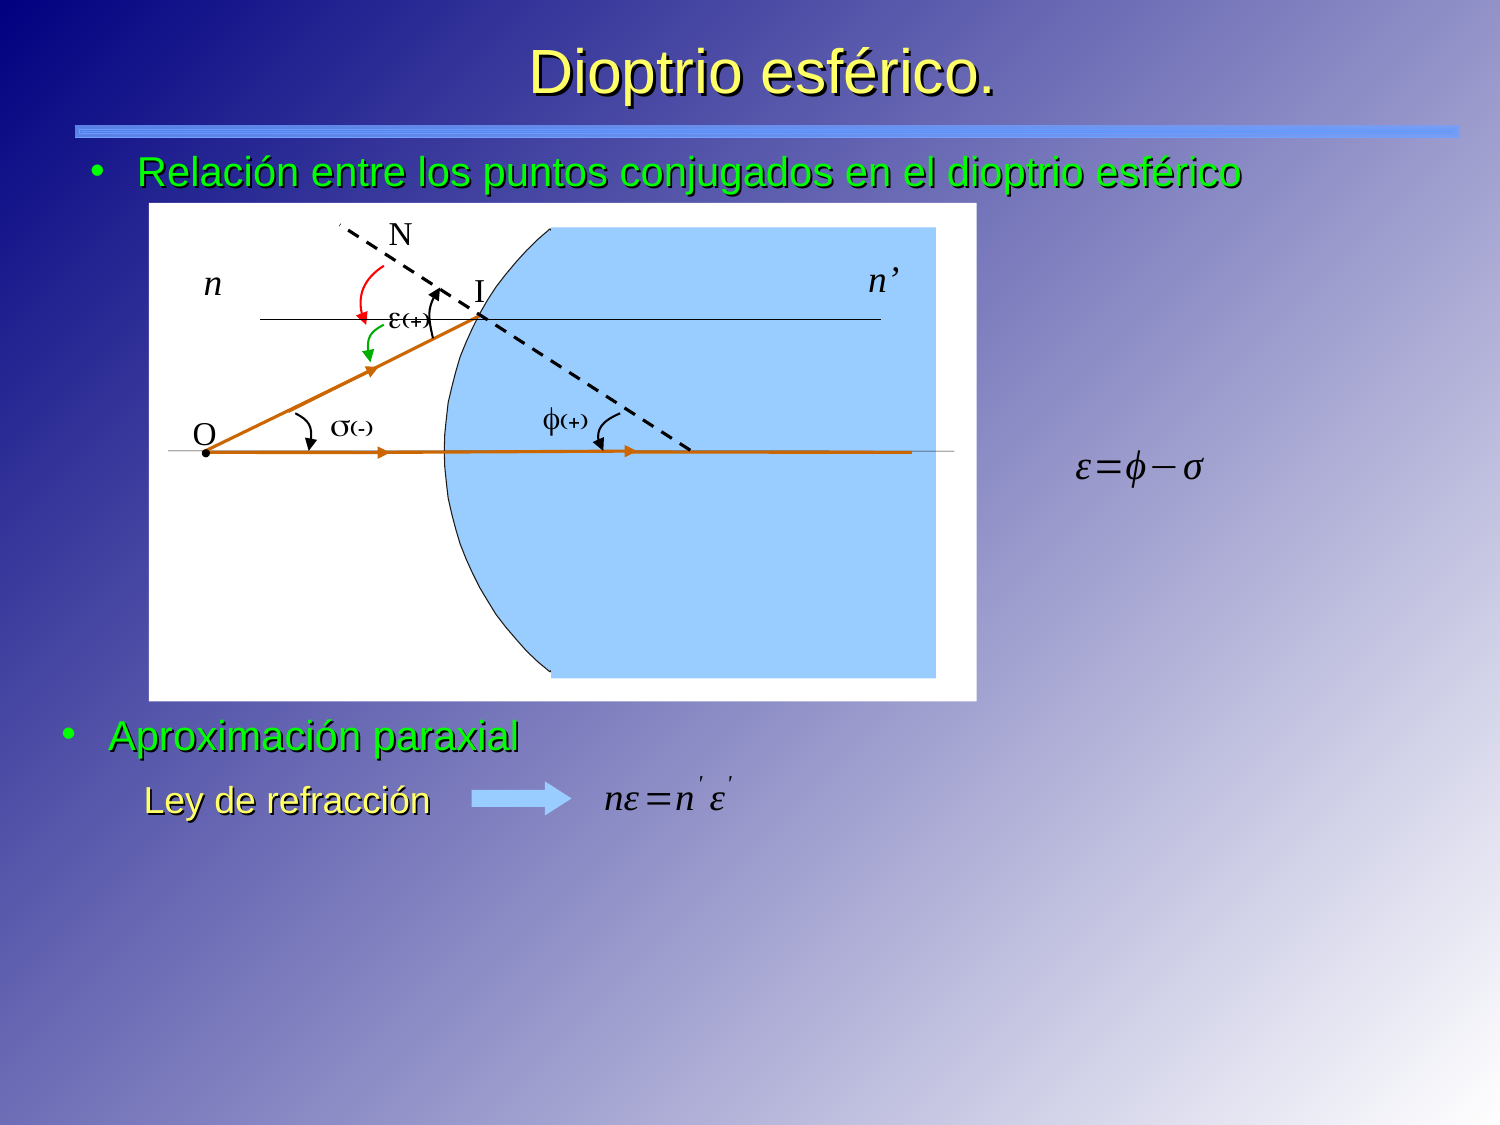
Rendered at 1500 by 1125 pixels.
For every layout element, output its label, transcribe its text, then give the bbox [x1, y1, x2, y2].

text_box [148, 202, 977, 700]
chart [594, 770, 747, 819]
text_box [472, 782, 571, 815]
text_box Ley de refracción [128, 768, 446, 829]
text_box n’ [852, 255, 916, 301]
text_box (+) [540, 395, 591, 436]
text_box Relación entre los puntos conjugados en el dioptrio esférico [74, 137, 1405, 226]
chart [1062, 443, 1212, 491]
text_box n [190, 257, 236, 303]
text_box (+) [383, 320, 434, 336]
text_box [75, 125, 1460, 138]
text_box Dioptrio esférico. [50, 23, 1476, 114]
text_box (+) [383, 295, 434, 319]
text_box O [181, 412, 228, 453]
text_box Aproximación paraxial [46, 700, 1376, 789]
text_box N [377, 212, 424, 253]
text_box I [456, 268, 503, 309]
text_box (-) [324, 402, 379, 443]
